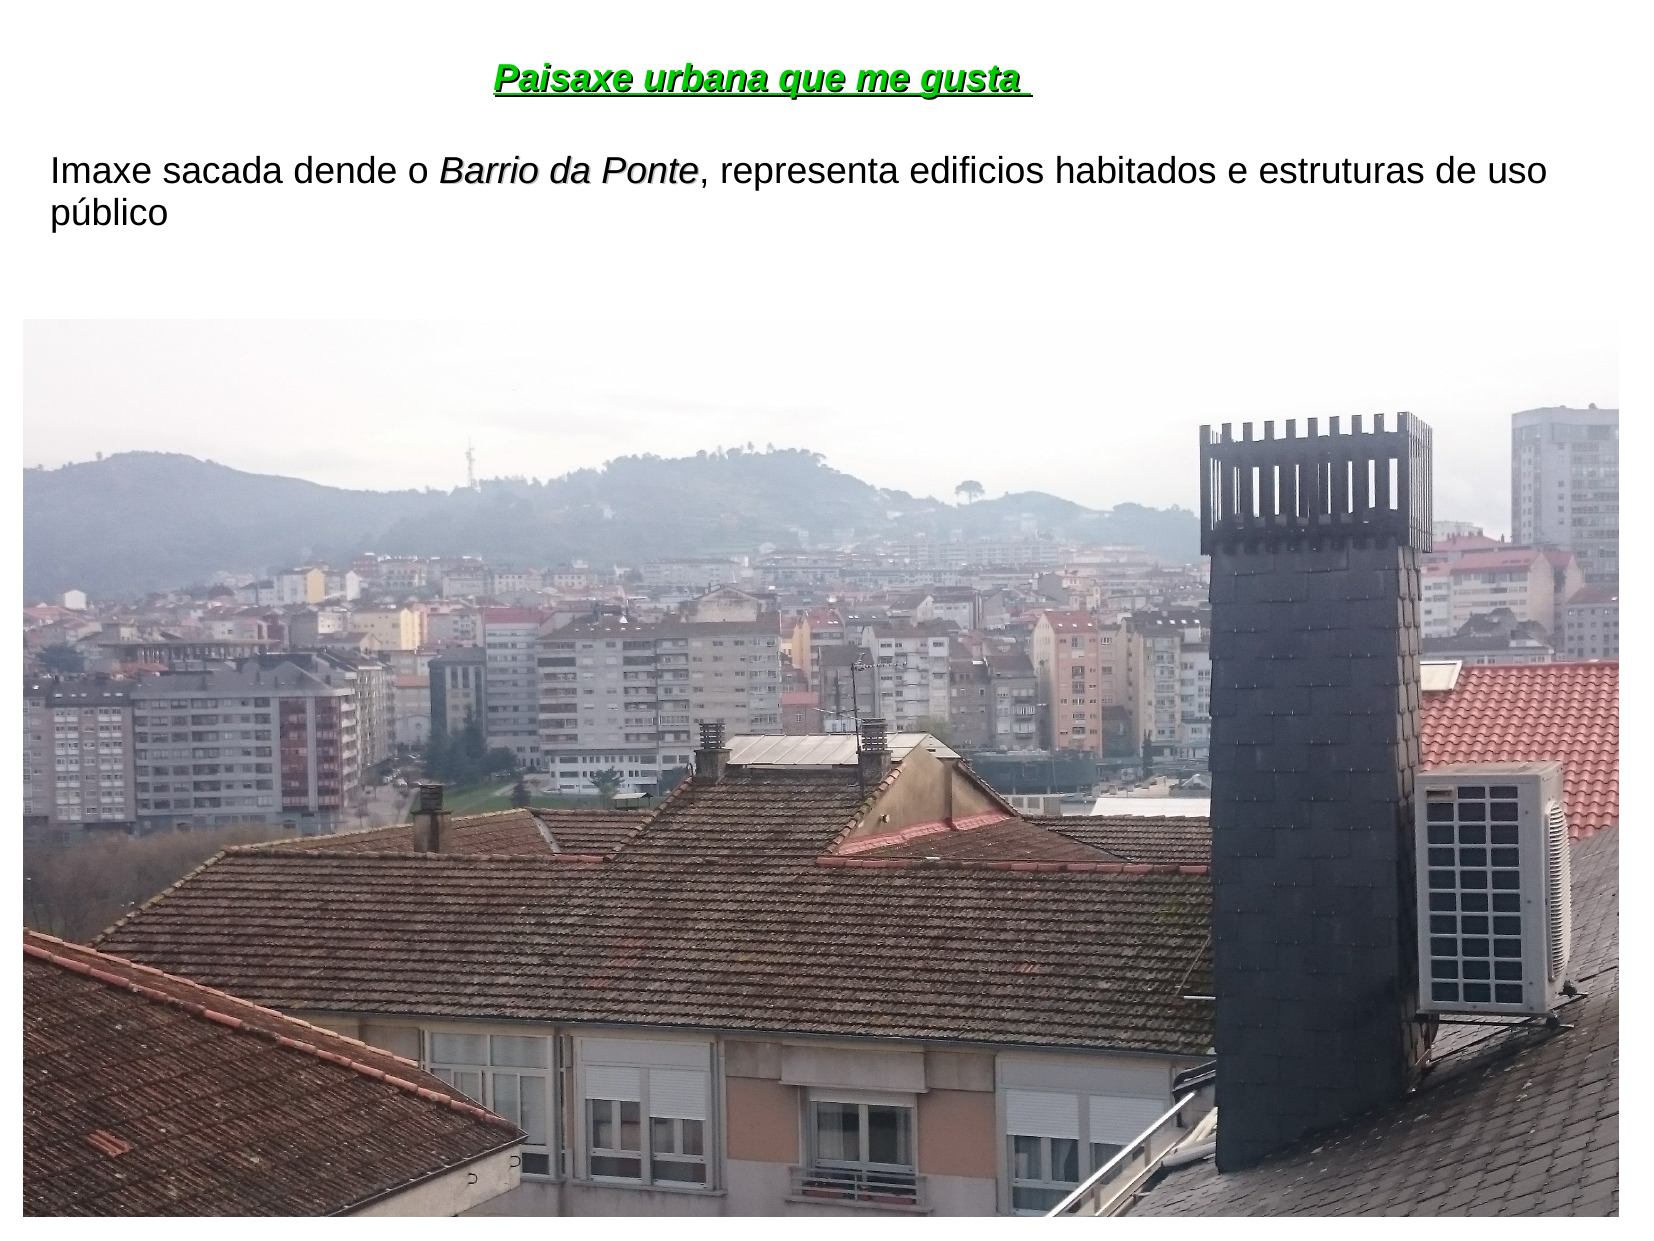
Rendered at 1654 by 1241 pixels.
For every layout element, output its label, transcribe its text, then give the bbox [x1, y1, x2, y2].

text_box Imaxe sacada dende o Barrio da Ponte, representa edificios habitados e estruturas de uso público [35, 141, 1619, 241]
picture [23, 319, 1619, 1217]
text_box Paisaxe urbana que me gusta [478, 49, 1046, 107]
